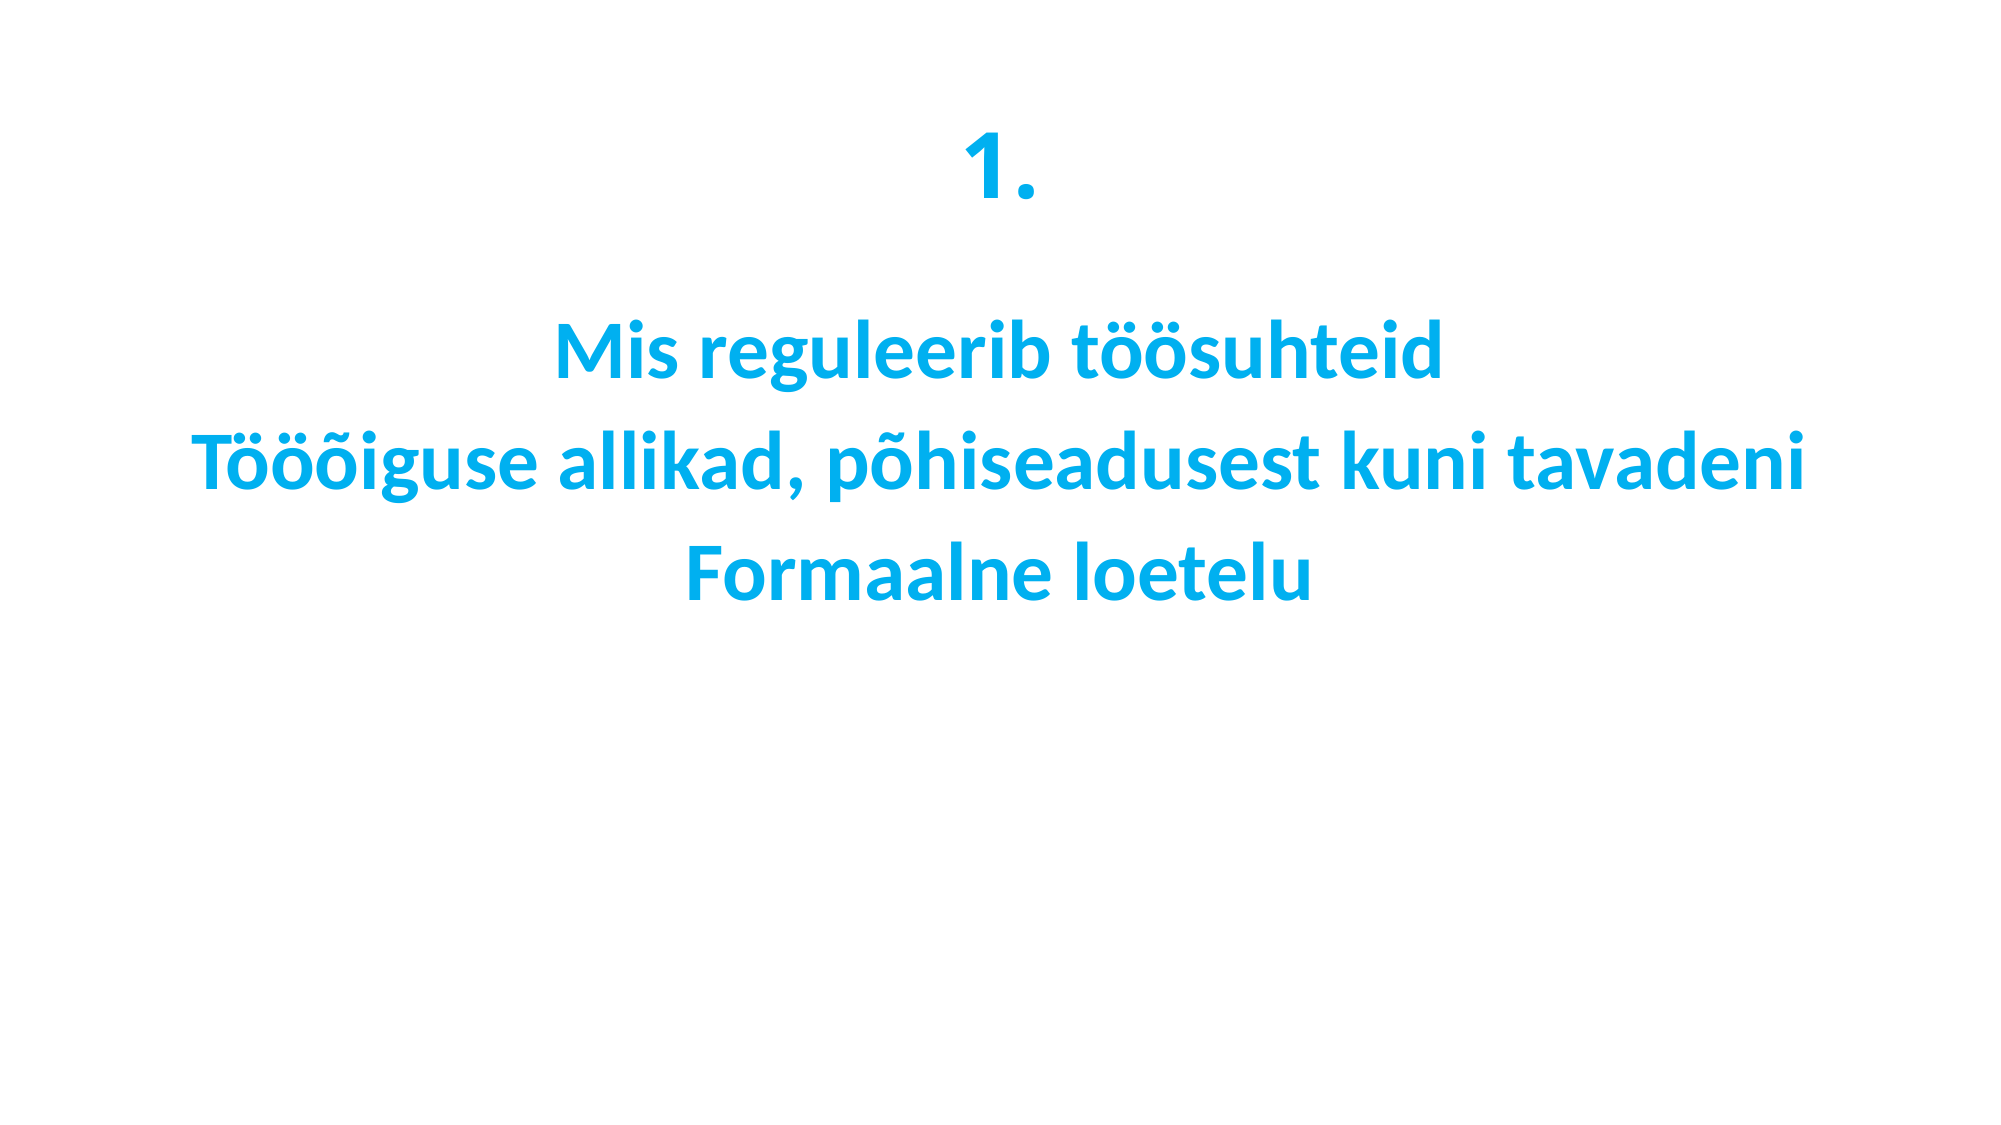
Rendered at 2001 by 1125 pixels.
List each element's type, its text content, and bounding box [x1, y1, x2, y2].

list Mis reguleerib töösuhteid Tööõiguse allikad, põhiseadusest kuni tavadeni Formaalne loetelu [137, 299, 1863, 1014]
title 1. [137, 59, 1863, 278]
